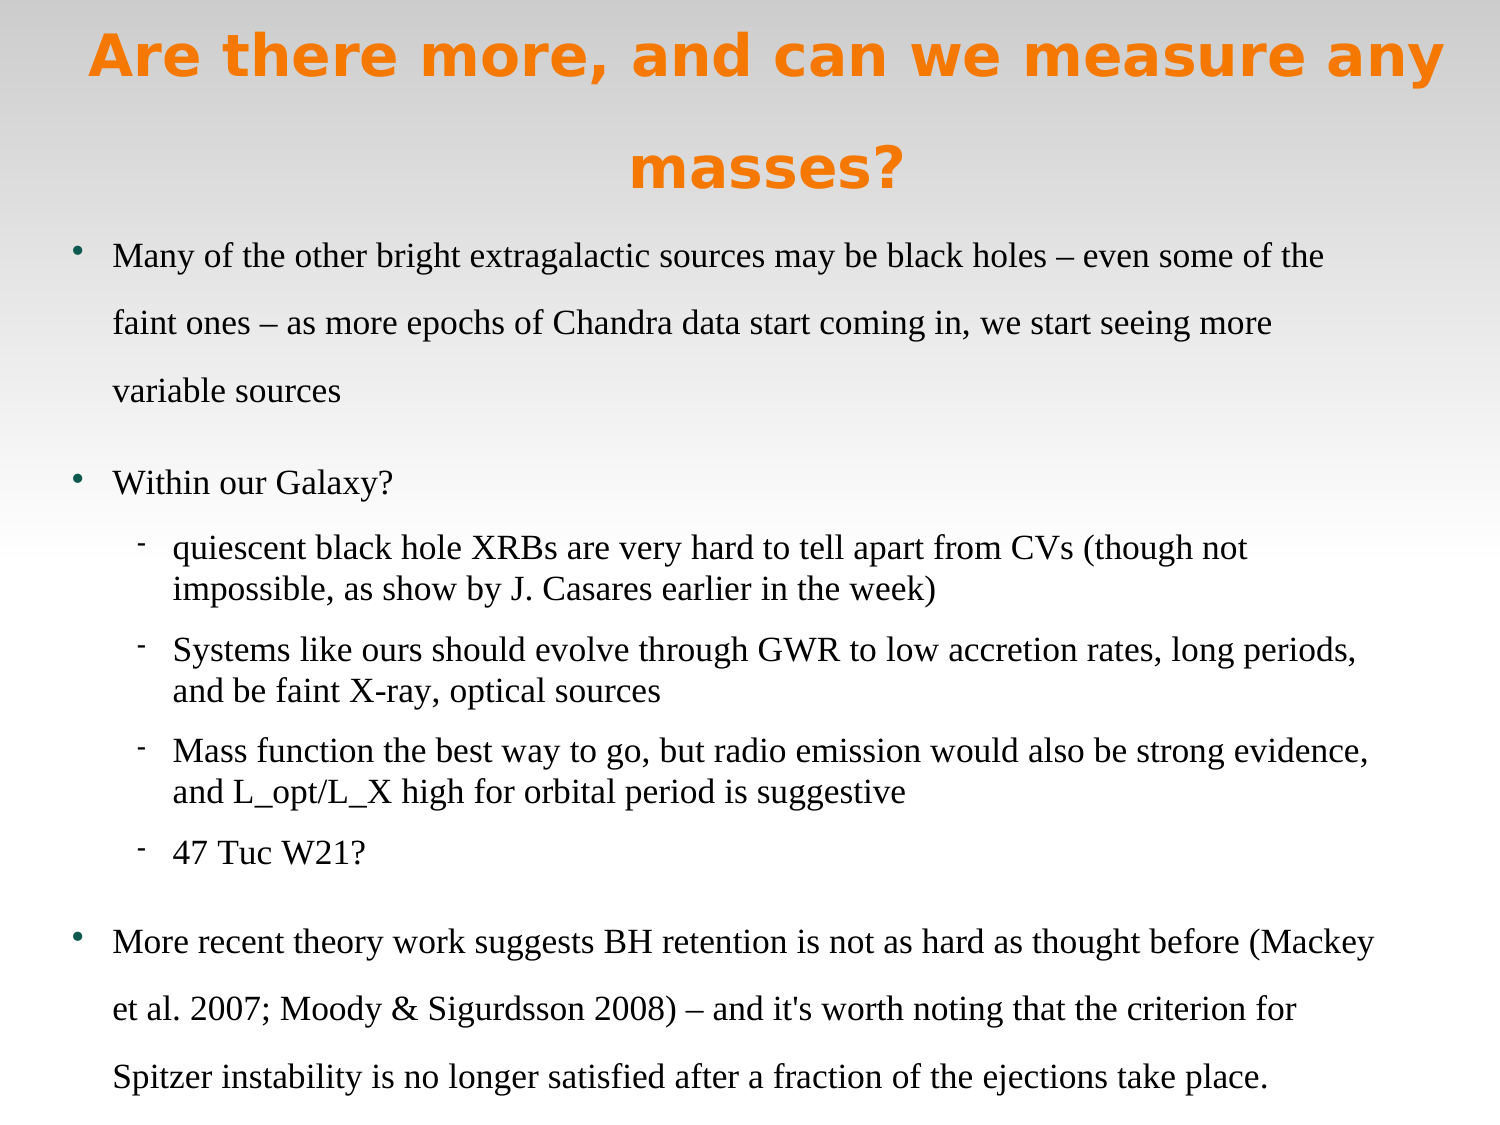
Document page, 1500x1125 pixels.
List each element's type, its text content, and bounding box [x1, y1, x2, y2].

title Are there more, and can we measure any masses? [29, 0, 1500, 207]
list Many of the other bright extragalactic sources may be black holes – even some of the faint ones – as more epochs of Chandra data start coming in, we start seeing more variable sources Within our Galaxy? quiescent black hole XRBs are very hard to tell apart from CVs (though not impossible, as show by J. Casares earlier in the week) Systems like ours should evolve through GWR to low accretion rates, long periods, and be faint X-ray, optical sources Mass function the best way to go, but radio emission would also be strong evidence, and L_opt/L_X high for orbital period is suggestive 47 Tuc W21? More recent theory work suggests BH retention is not as hard as thought before (Mackey et al. 2007; Moody & Sigurdsson 2008) – and it's worth noting that the criterion for Spitzer instability is no longer satisfied after a fraction of the ejections take place.‏ [59, 206, 1389, 1106]
